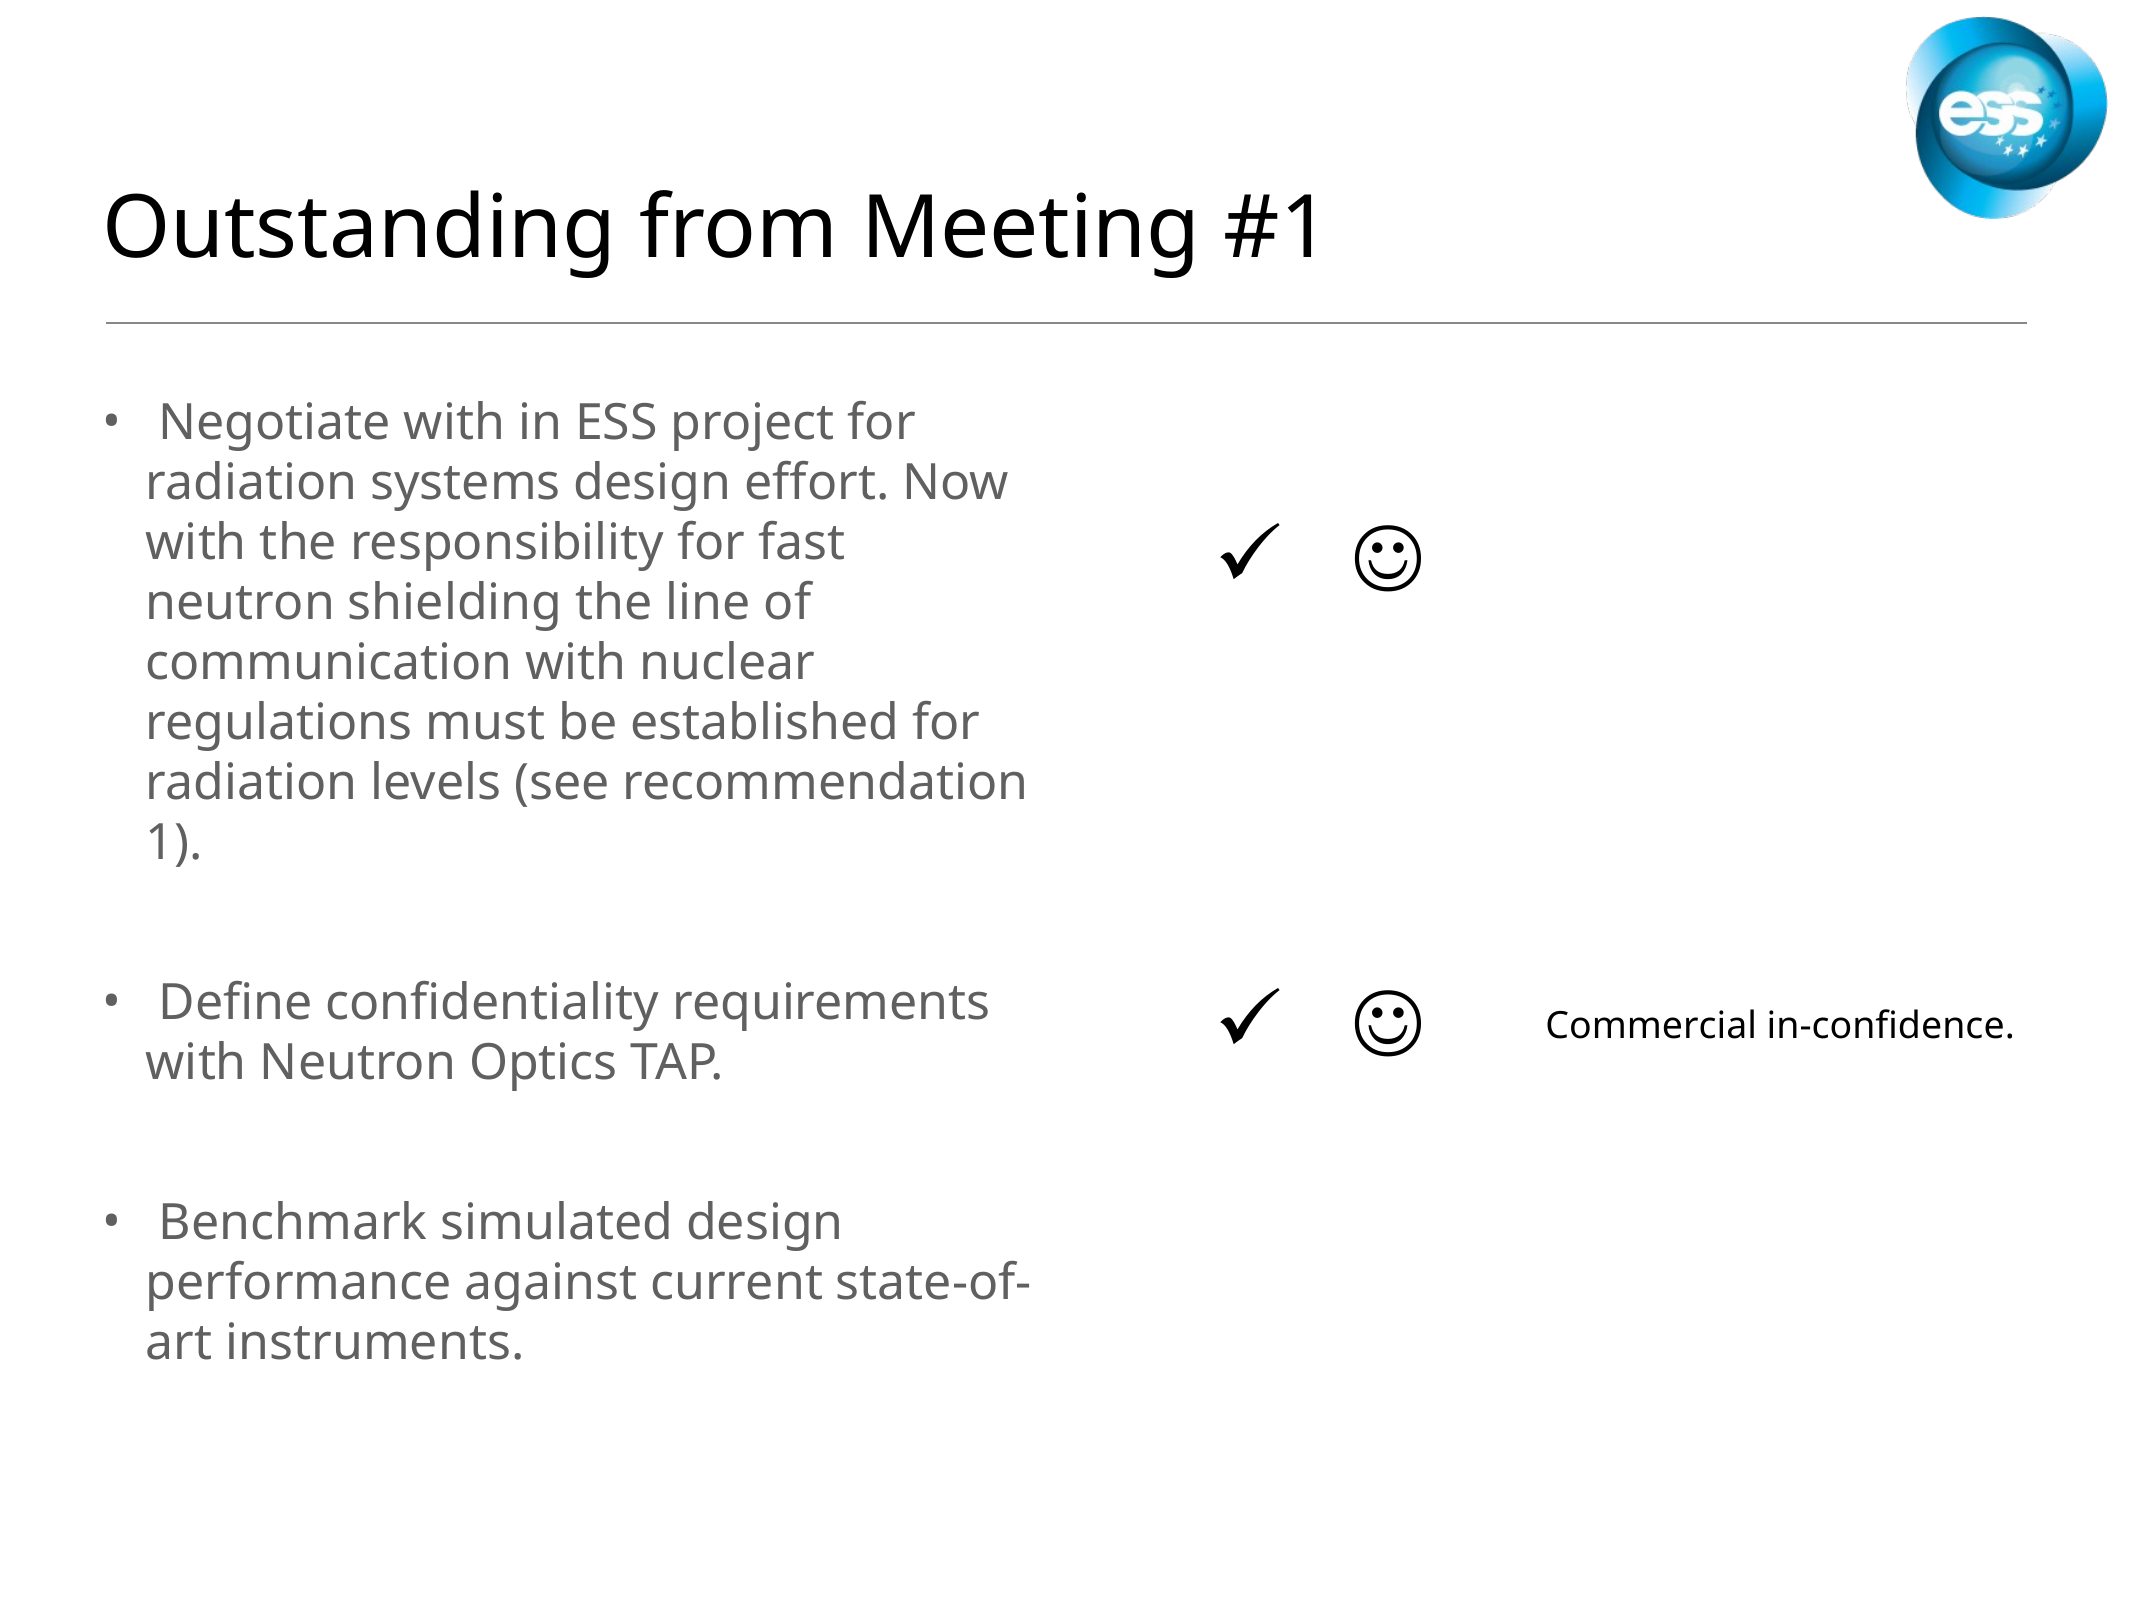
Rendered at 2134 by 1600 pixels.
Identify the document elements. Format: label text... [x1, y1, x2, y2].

picture [2054, 70, 2061, 81]
text_box ✓ [1200, 960, 1299, 1081]
text_box ✓ [1200, 495, 1299, 616]
picture [1905, 16, 2108, 219]
text_box  [1336, 495, 1441, 615]
picture [2040, 67, 2052, 130]
title Outstanding from Meeting #1 [93, 54, 2040, 284]
picture [2040, 135, 2046, 147]
text_box  [1336, 960, 1441, 1080]
text_box Commercial in-confidence. [1475, 993, 2086, 1054]
picture [2049, 119, 2060, 129]
list Negotiate with in ESS project for radiation systems design effort. Now with the responsibility for fast neutron shielding the line of communication with nuclear regulations must be established for radiation levels (see recommendation 1). Define confidentiality requirements with Neutron Optics TAP. Benchmark simulated design performance against current state-of-art instruments. [93, 381, 1044, 1438]
